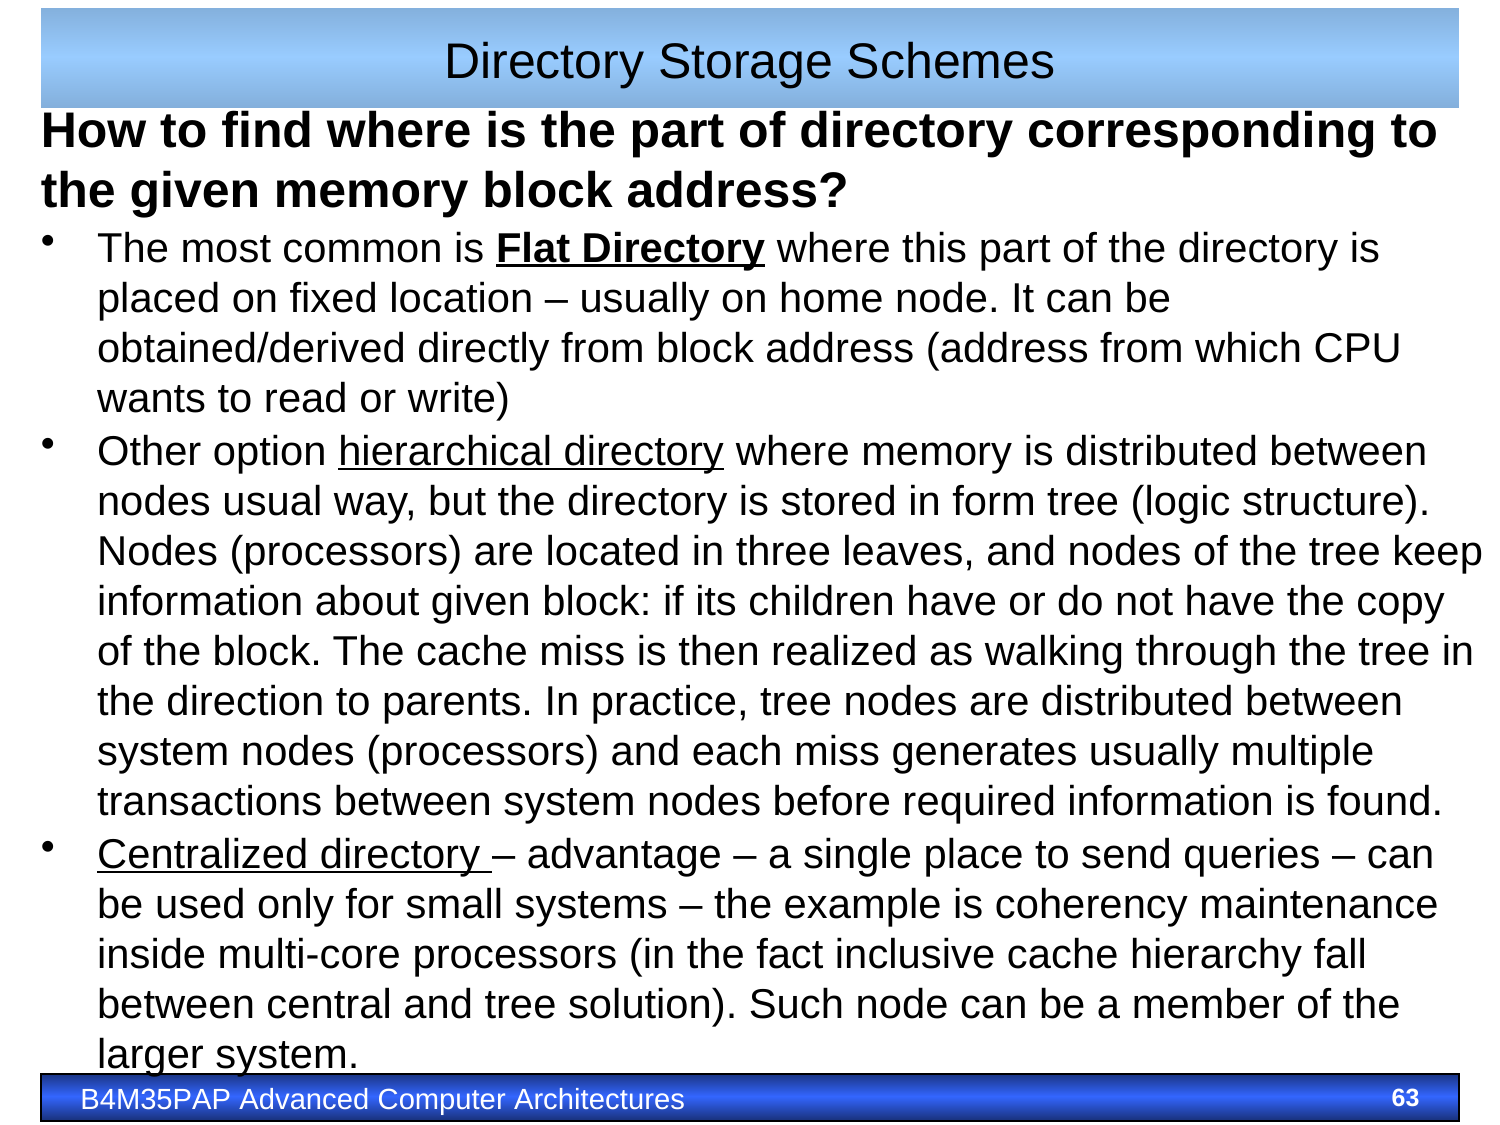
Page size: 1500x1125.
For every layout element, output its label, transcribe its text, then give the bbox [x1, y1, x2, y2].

title Directory Storage Schemes [41, 8, 1459, 108]
text_box How to find where is the part of directory corresponding to the given memory block address? The most common is Flat Directory where this part of the directory is placed on fixed location – usually on home node. It can be obtained/derived directly from block address (address from which CPU wants to read or write) Other option hierarchical directory where memory is distributed between nodes usual way, but the directory is stored in form tree (logic structure). Nodes (processors) are located in three leaves, and nodes of the tree keep information about given block: if its children have or do not have the copy of the block. The cache miss is then realized as walking through the tree in the direction to parents. In practice, tree nodes are distributed between system nodes (processors) and each miss generates usually multiple transactions between system nodes before required information is found. Centralized directory – advantage – a single place to send queries – can be used only for small systems – the example is coherency maintenance inside multi-core processors (in the fact inclusive cache hierarchy fall between central and tree solution). Such node can be a member of the larger system. [25, 89, 1500, 988]
